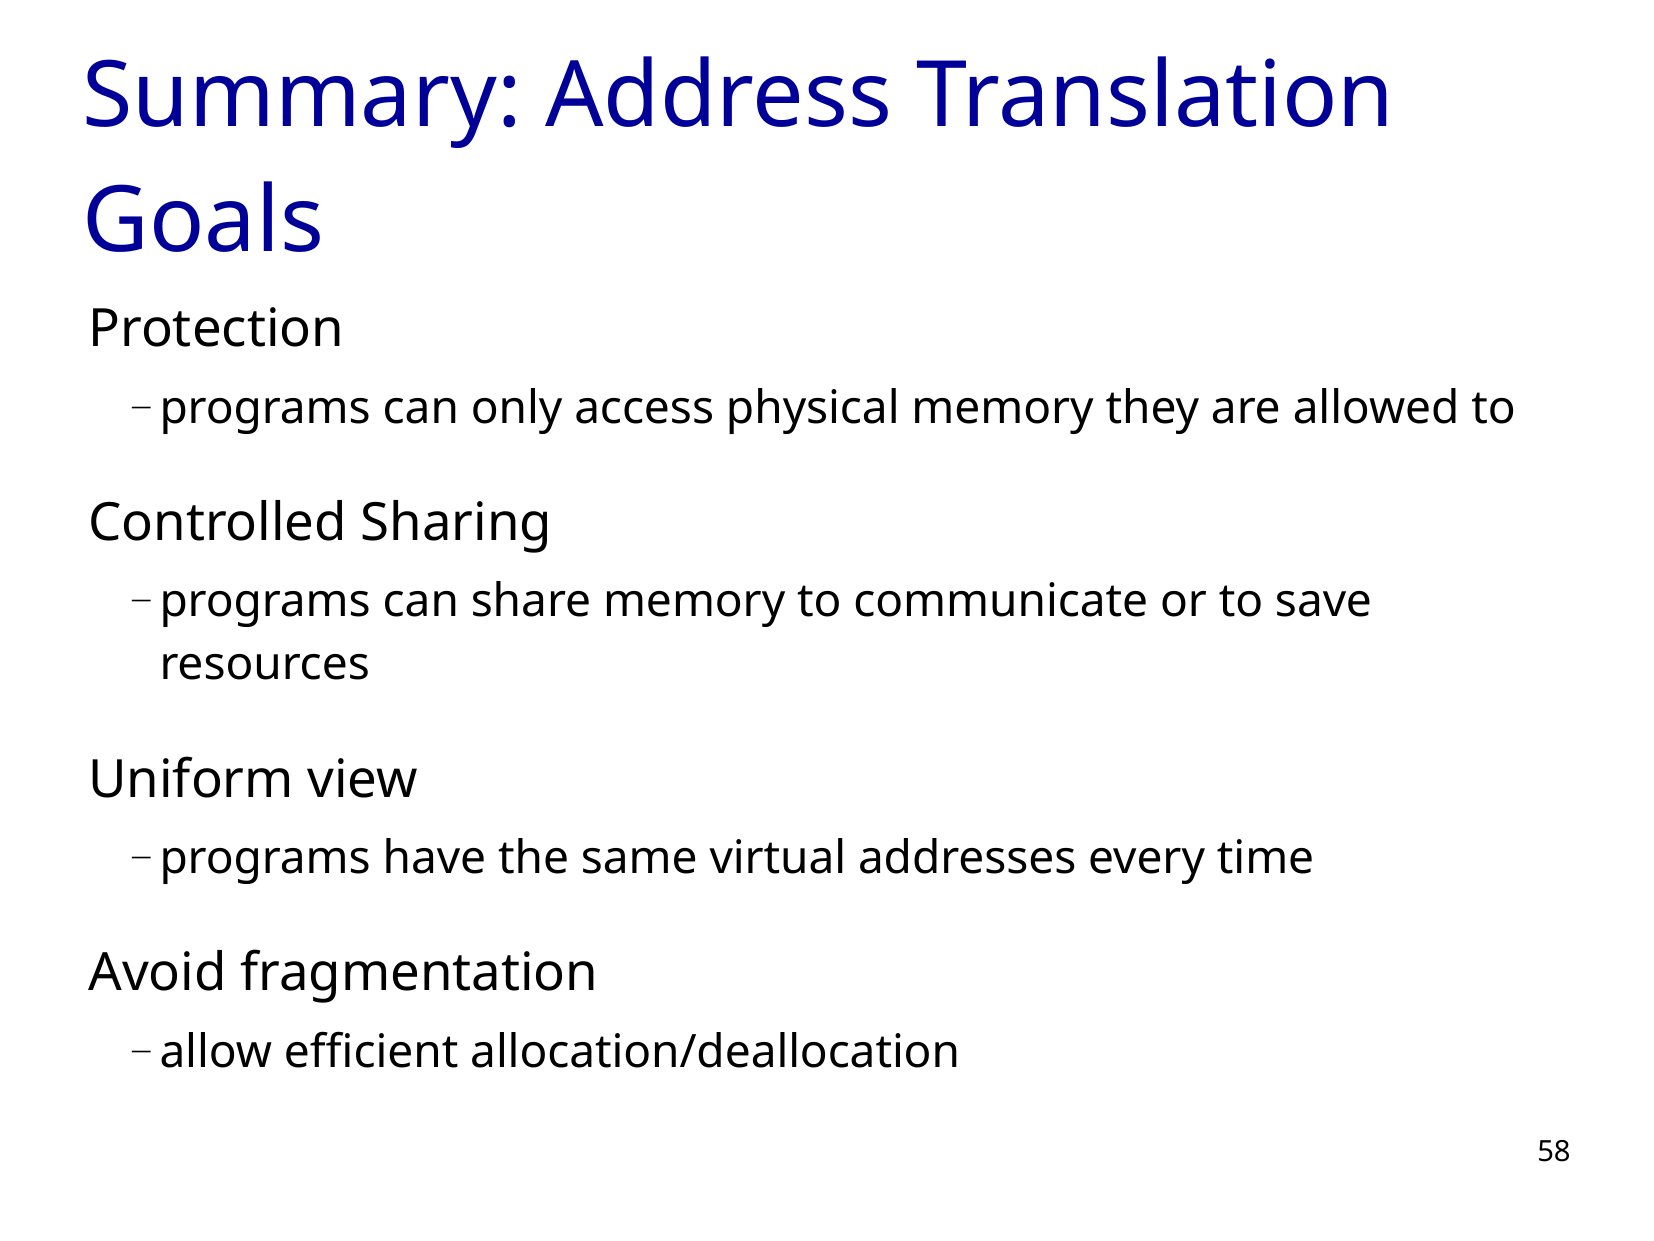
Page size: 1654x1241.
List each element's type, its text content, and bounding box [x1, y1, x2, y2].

list Protection programs can only access physical memory they are allowed to Controlled Sharing programs can share memory to communicate or to save resources Uniform view programs have the same virtual addresses every time Avoid fragmentation allow efficient allocation/deallocation [60, 290, 1571, 1096]
title Summary: Address Translation Goals [82, 49, 1571, 257]
